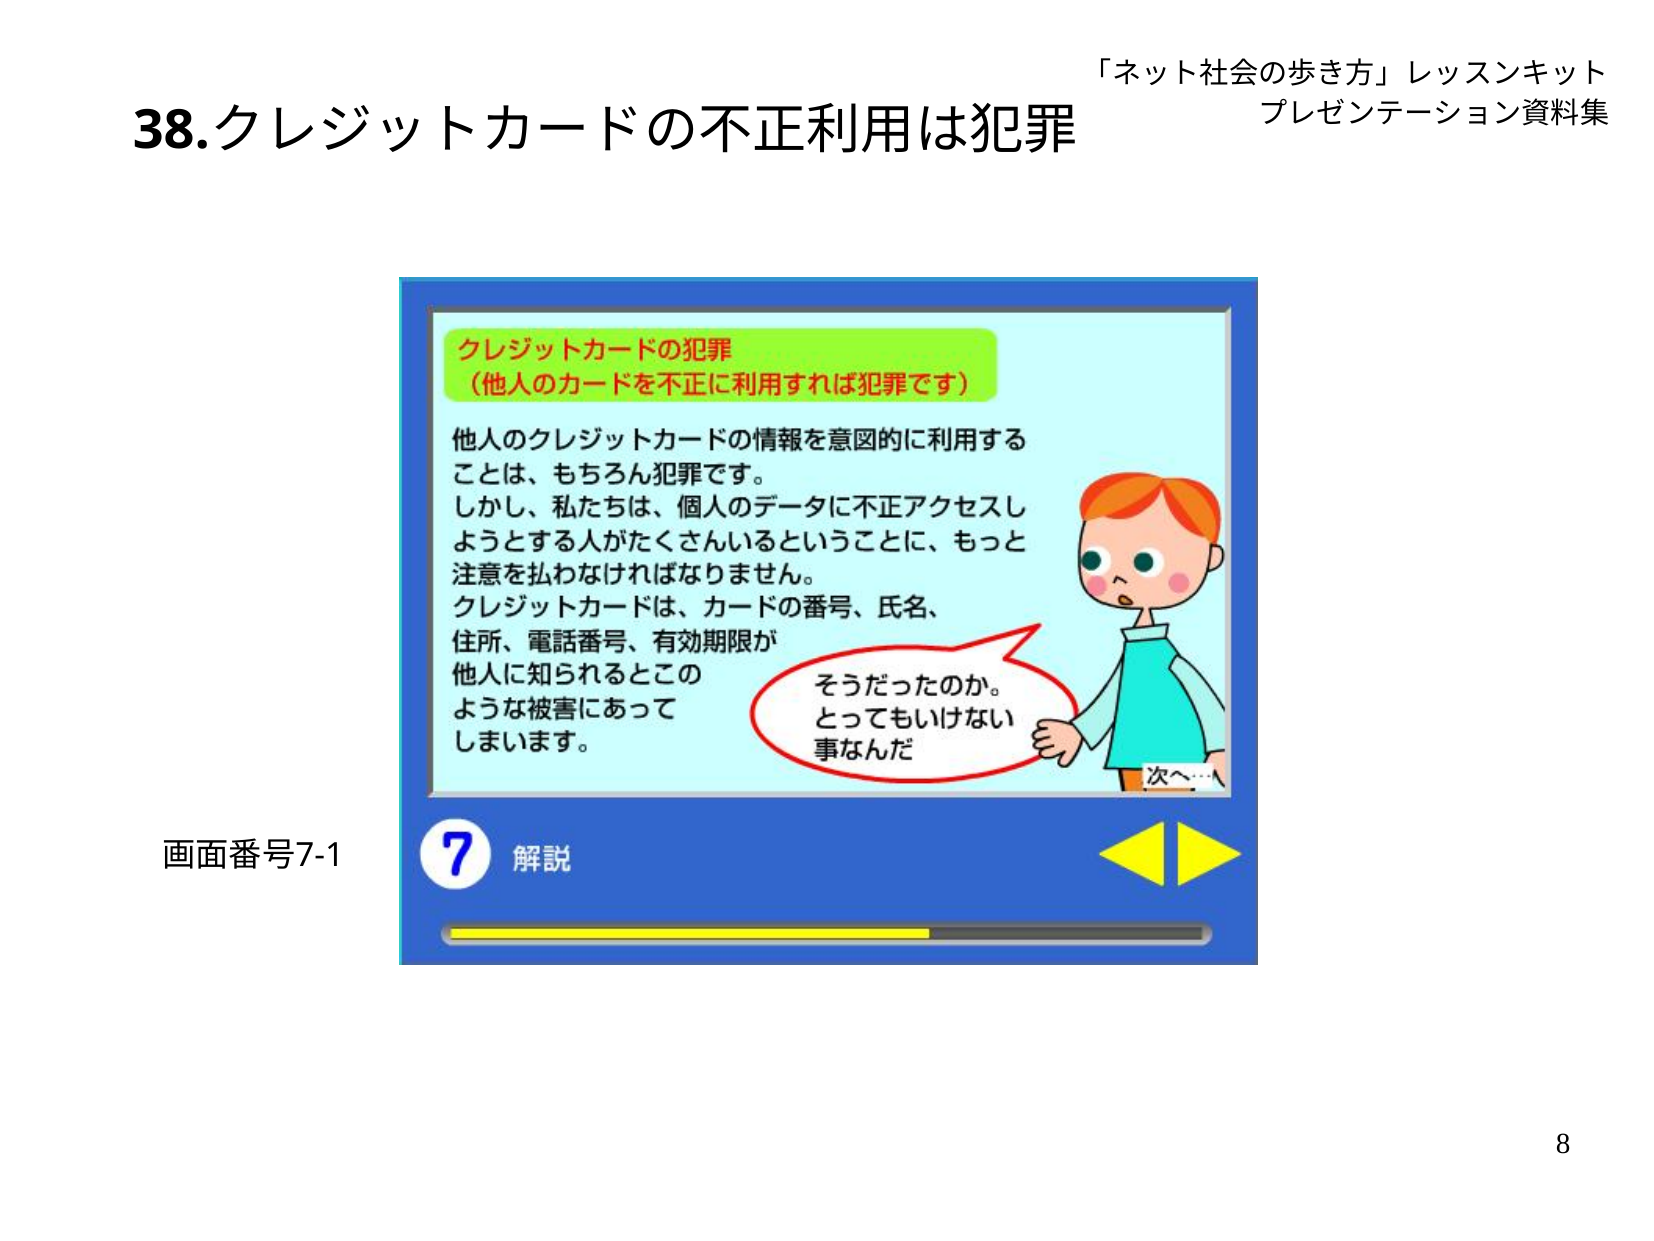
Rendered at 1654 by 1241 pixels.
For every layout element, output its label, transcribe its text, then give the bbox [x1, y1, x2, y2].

text_box 画面番号7-1 [147, 826, 384, 882]
text_box 38.クレジットカードの不正利用は犯罪 [118, 88, 1241, 169]
text_box 「ネット社会の歩き方」レッスンキット プレゼンテーション資料集 [1062, 44, 1625, 139]
picture [399, 277, 1258, 965]
